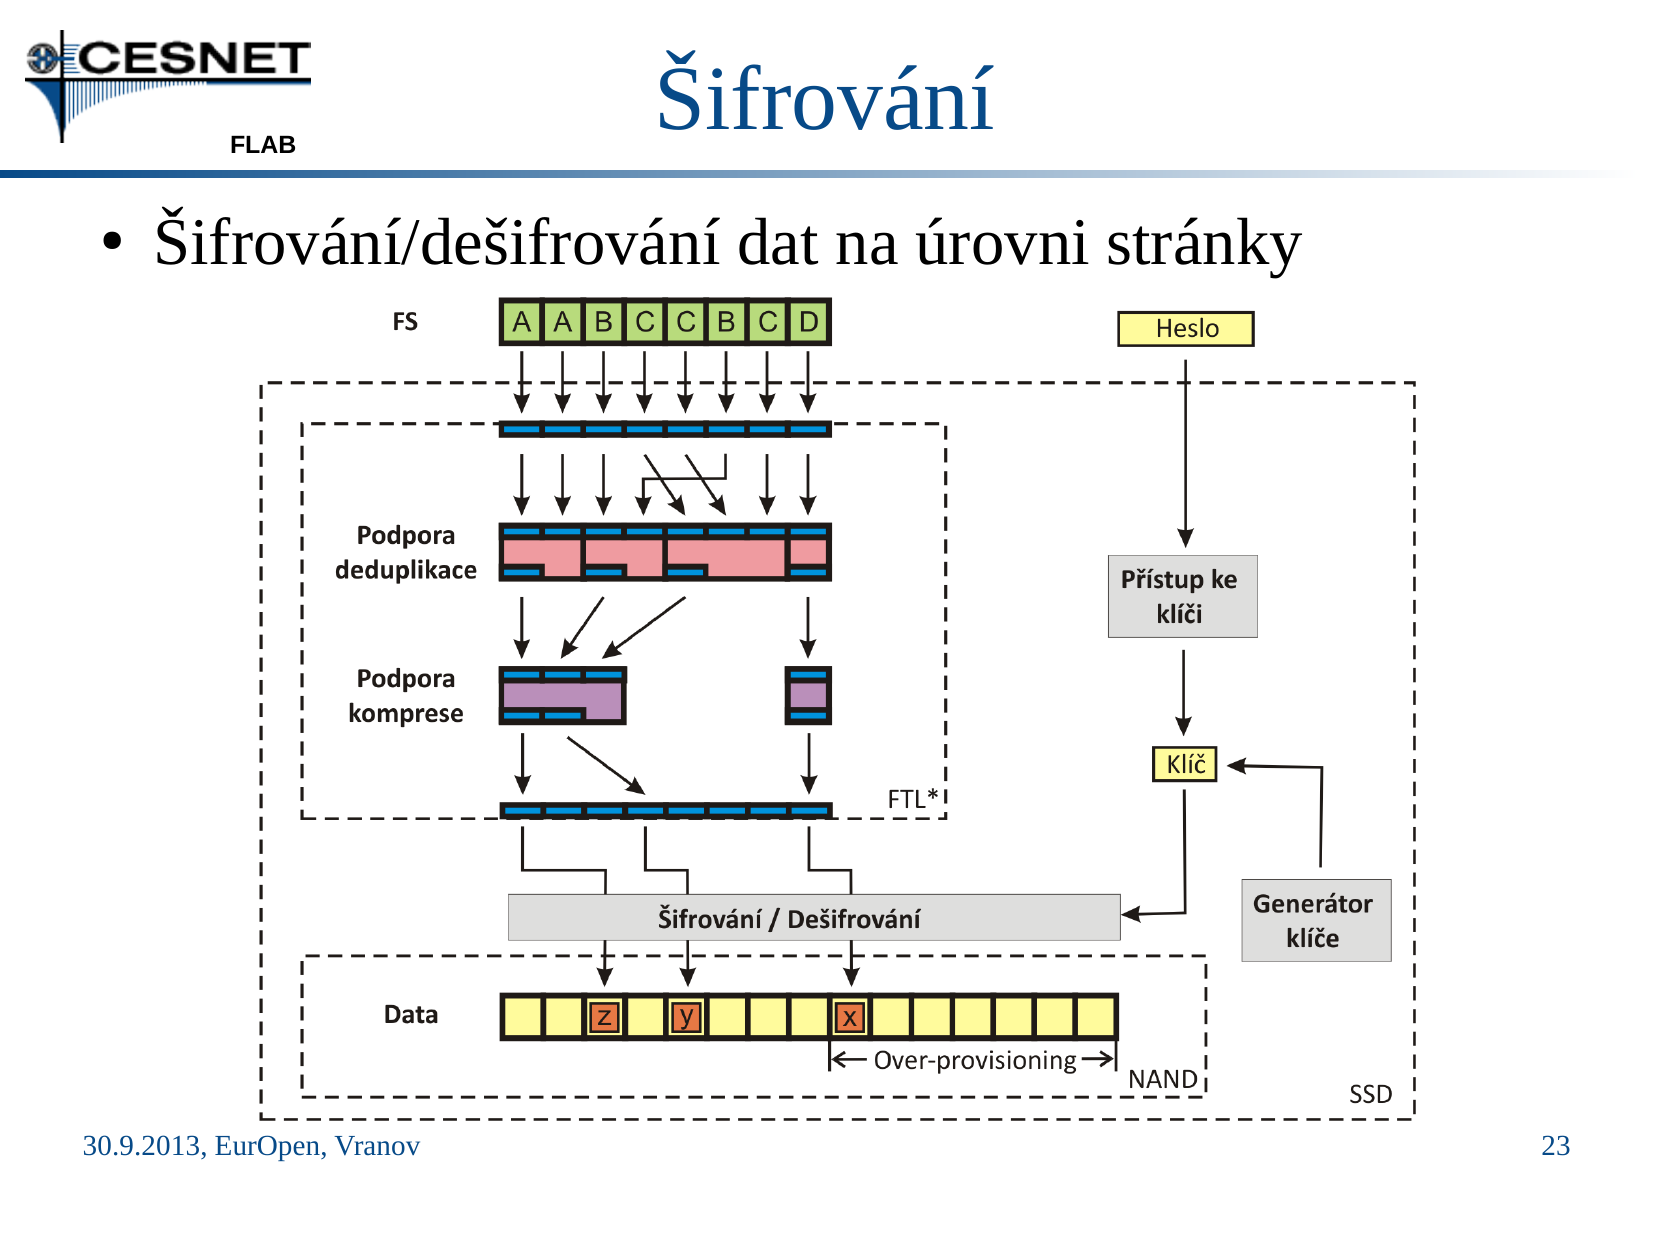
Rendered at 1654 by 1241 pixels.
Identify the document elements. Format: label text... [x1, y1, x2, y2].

list Šifrování/dešifrování dat na úrovni stránky [82, 205, 1571, 925]
picture [25, 30, 311, 143]
title Šifrování [79, 47, 1571, 150]
picture [259, 297, 1416, 1121]
